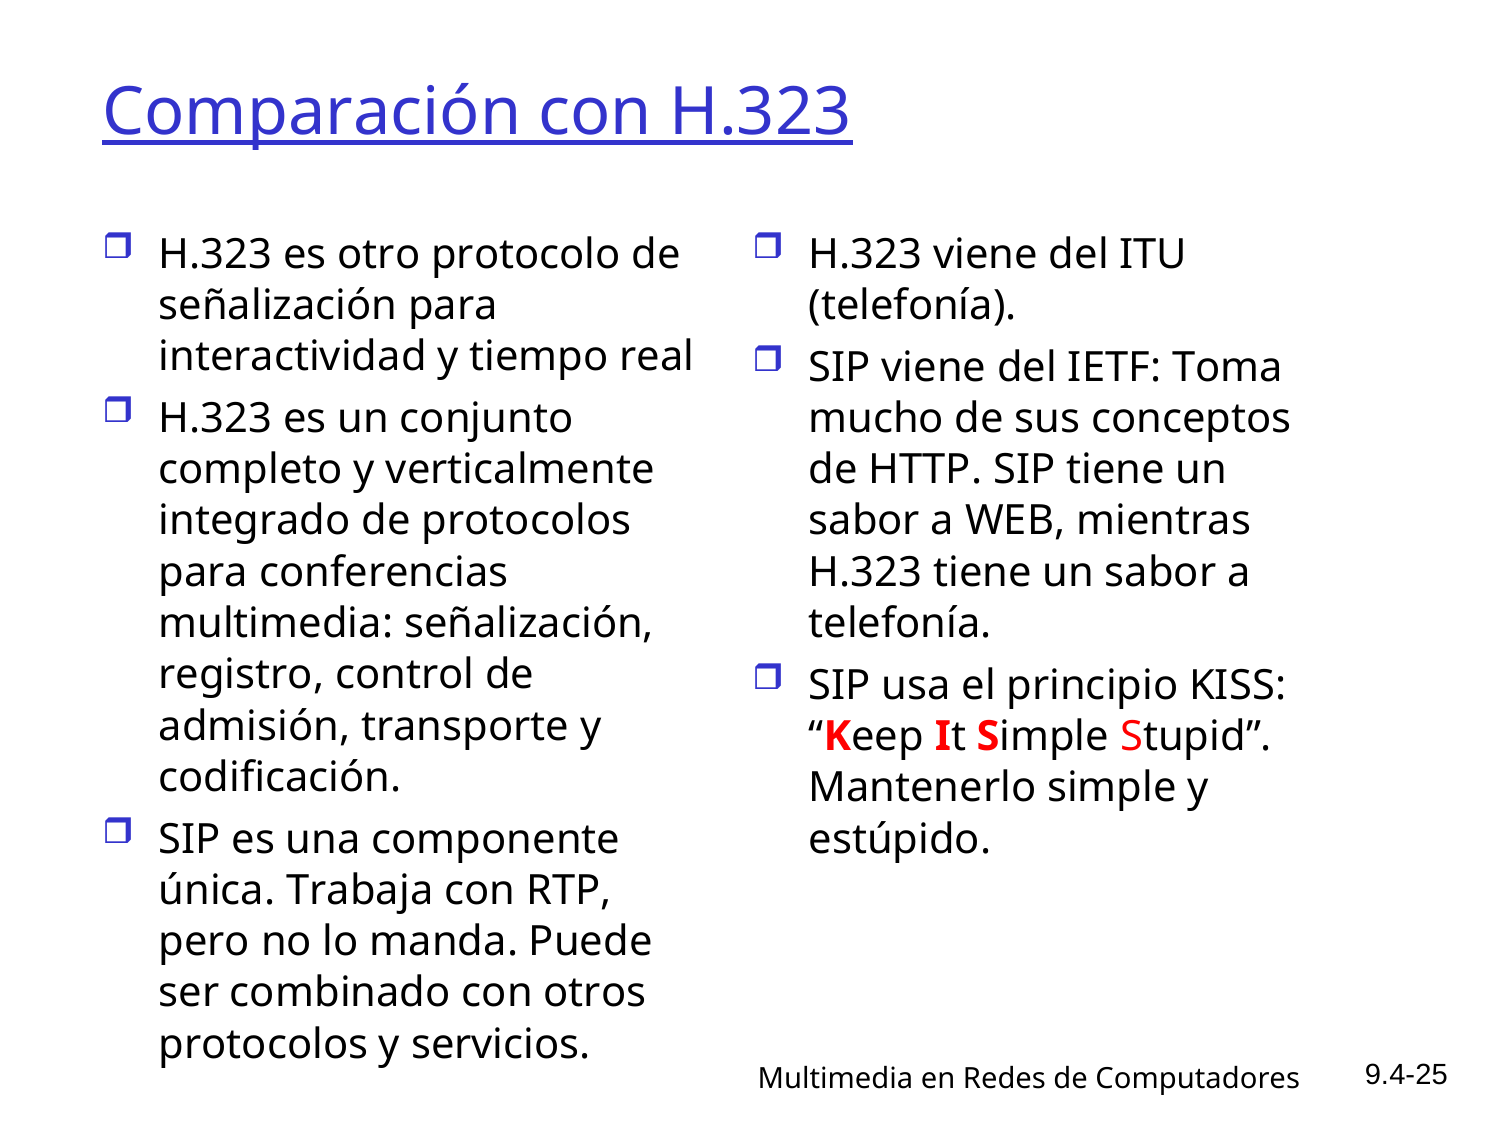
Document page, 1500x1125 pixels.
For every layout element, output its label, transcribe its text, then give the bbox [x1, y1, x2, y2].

list H.323 es otro protocolo de señalización para interactividad y tiempo real H.323 es un conjunto completo y verticalmente integrado de protocolos para conferencias multimedia: señalización, registro, control de admisión, transporte y codificación. SIP es una componente única. Trabaja con RTP, pero no lo manda. Puede ser combinado con otros protocolos y servicios. [87, 219, 713, 1066]
list H.323 viene del ITU (telefonía). SIP viene del IETF: Toma mucho de sus conceptos de HTTP. SIP tiene un sabor a WEB, mientras H.323 tiene un sabor a telefonía. SIP usa el principio KISS: “Keep It Simple Stupid”. Mantenerlo simple y estúpido. [737, 219, 1363, 1026]
title Comparación con H.323 [87, 37, 1363, 181]
